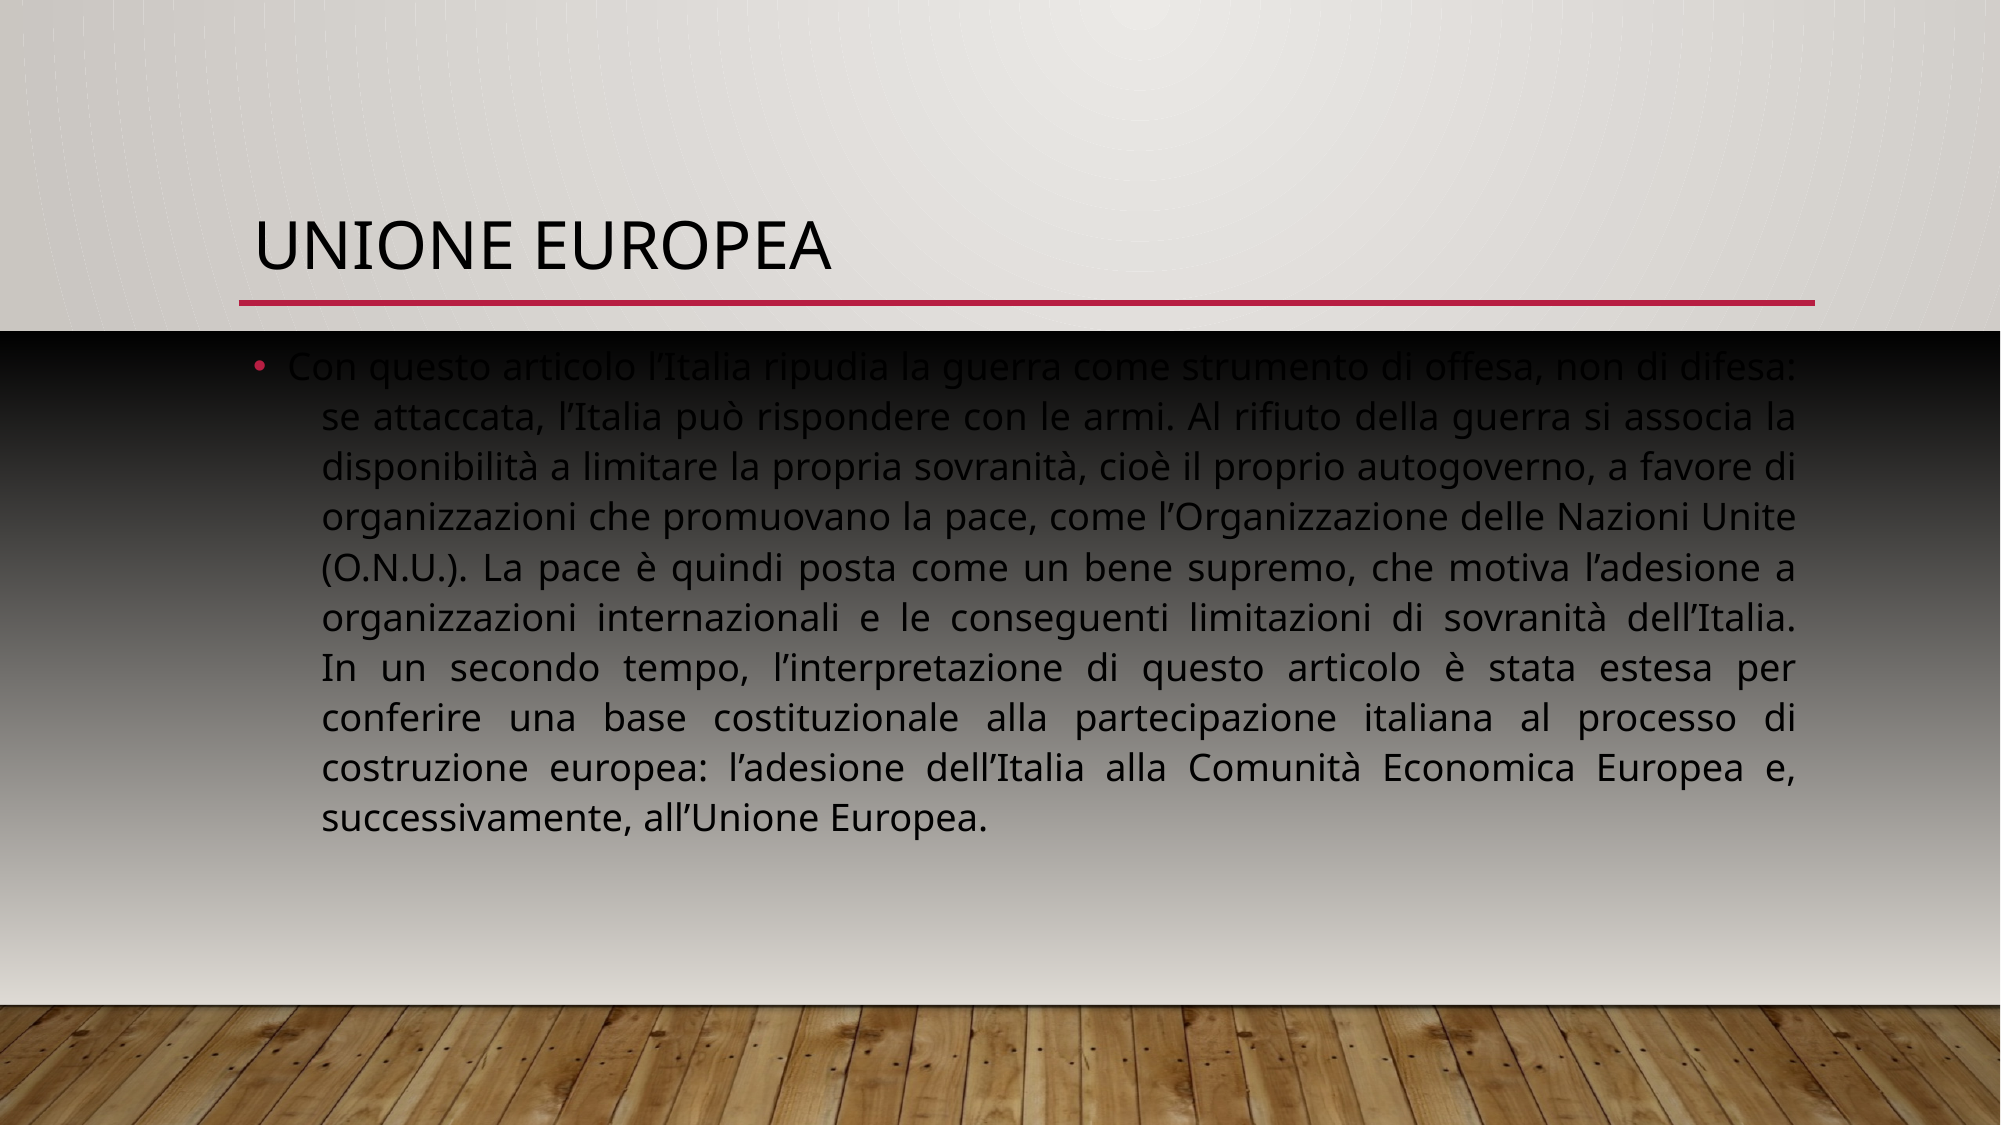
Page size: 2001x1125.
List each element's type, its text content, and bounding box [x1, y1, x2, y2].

title Unione europea [238, 131, 1814, 305]
list Con questo articolo l’Italia ripudia la guerra come strumento di offesa, non di difesa: se attaccata, l’Italia può rispondere con le armi. Al rifiuto della guerra si associa la disponibilità a limitare la propria sovranità, cioè il proprio autogoverno, a favore di organizzazioni che promuovano la pace, come l’Organizzazione delle Nazioni Unite (O.N.U.). La pace è quindi posta come un bene supremo, che motiva l’adesione a organizzazioni internazionali e le conseguenti limitazioni di sovranità dell’Italia. In un secondo tempo, l’interpretazione di questo articolo è stata estesa per conferire una base costituzionale alla partecipazione italiana al processo di costruzione europea: l’adesione dell’Italia alla Comunità Economica Europea e, successivamente, all’Unione Europea. [238, 330, 1814, 897]
